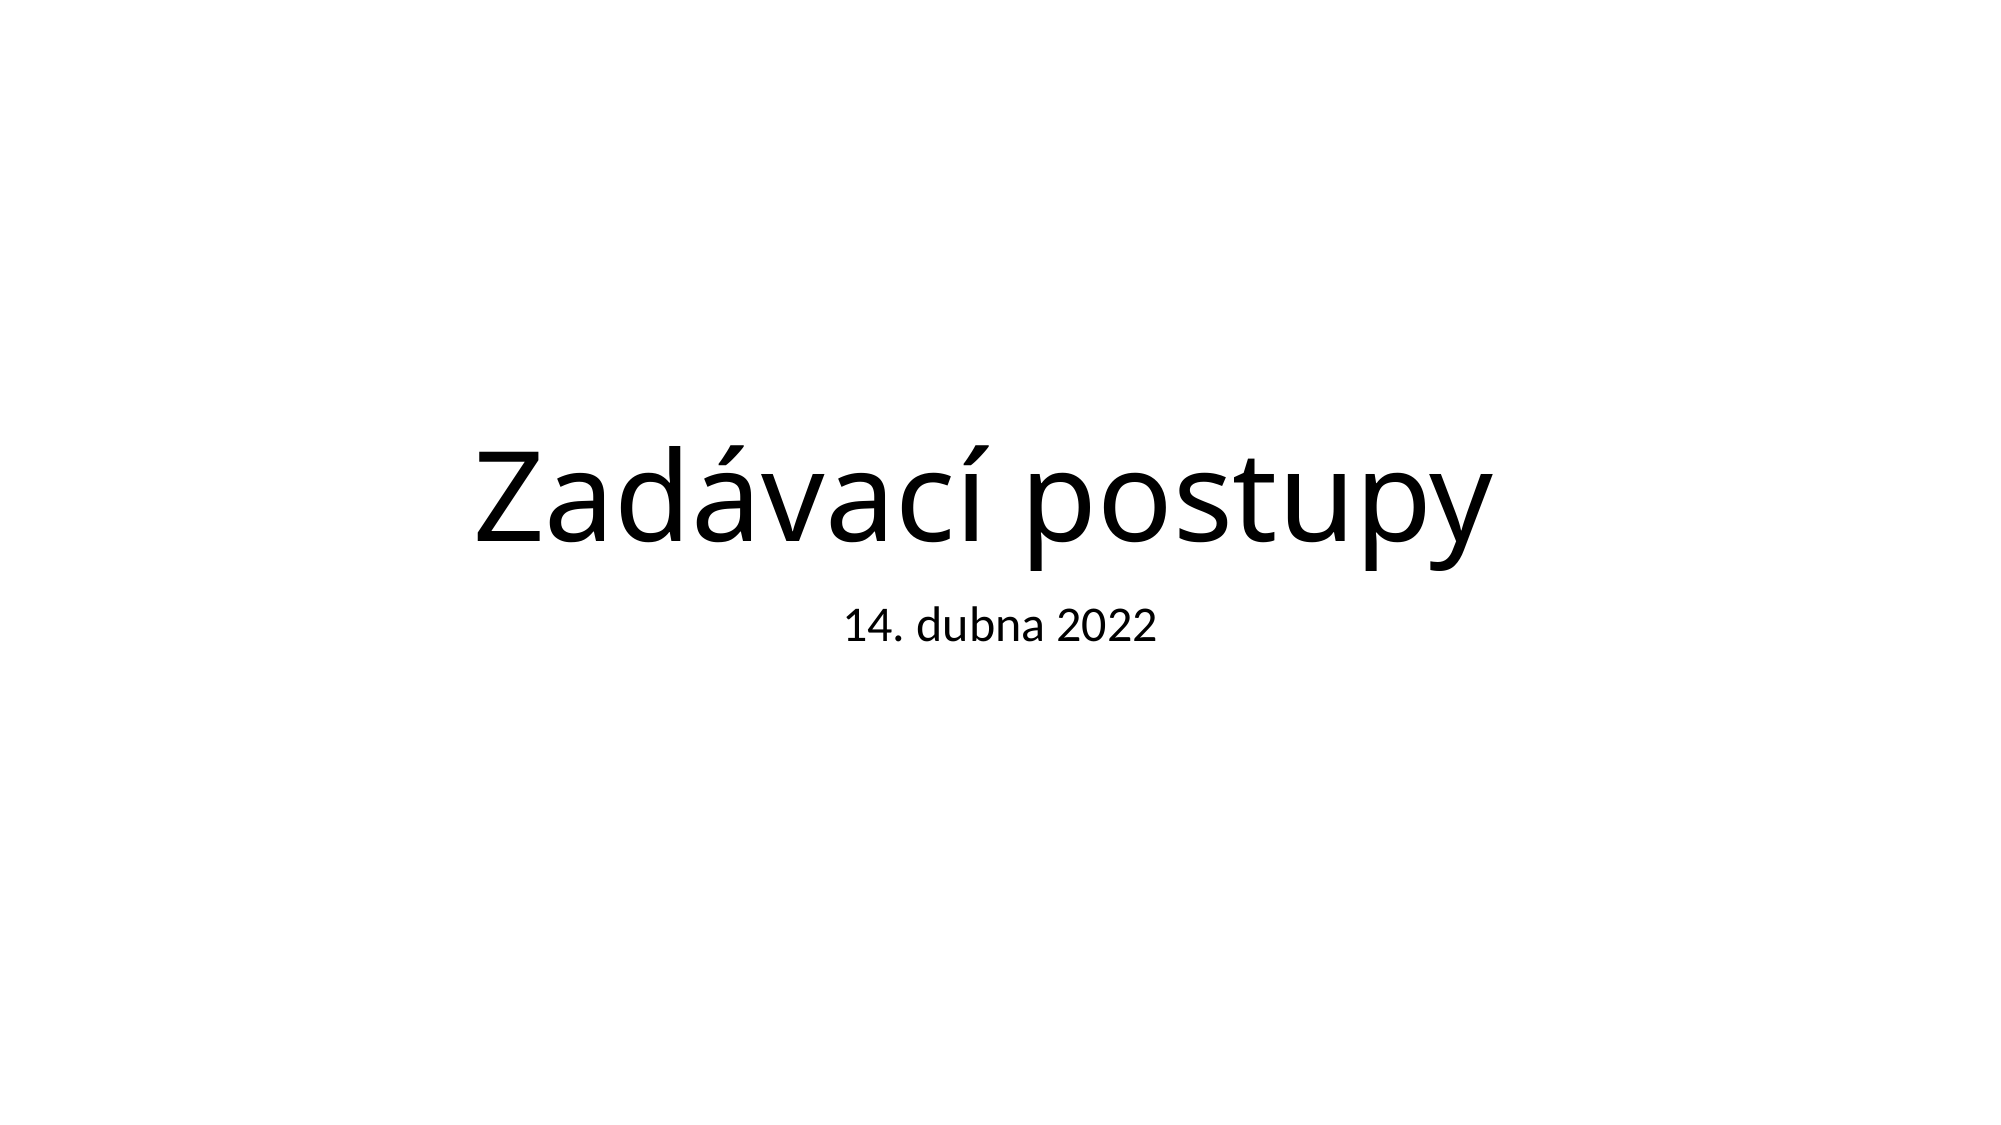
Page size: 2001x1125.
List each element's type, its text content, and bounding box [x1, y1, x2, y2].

title Zadávací postupy [249, 184, 1750, 576]
subtitle 14. dubna 2022 [249, 590, 1750, 863]
